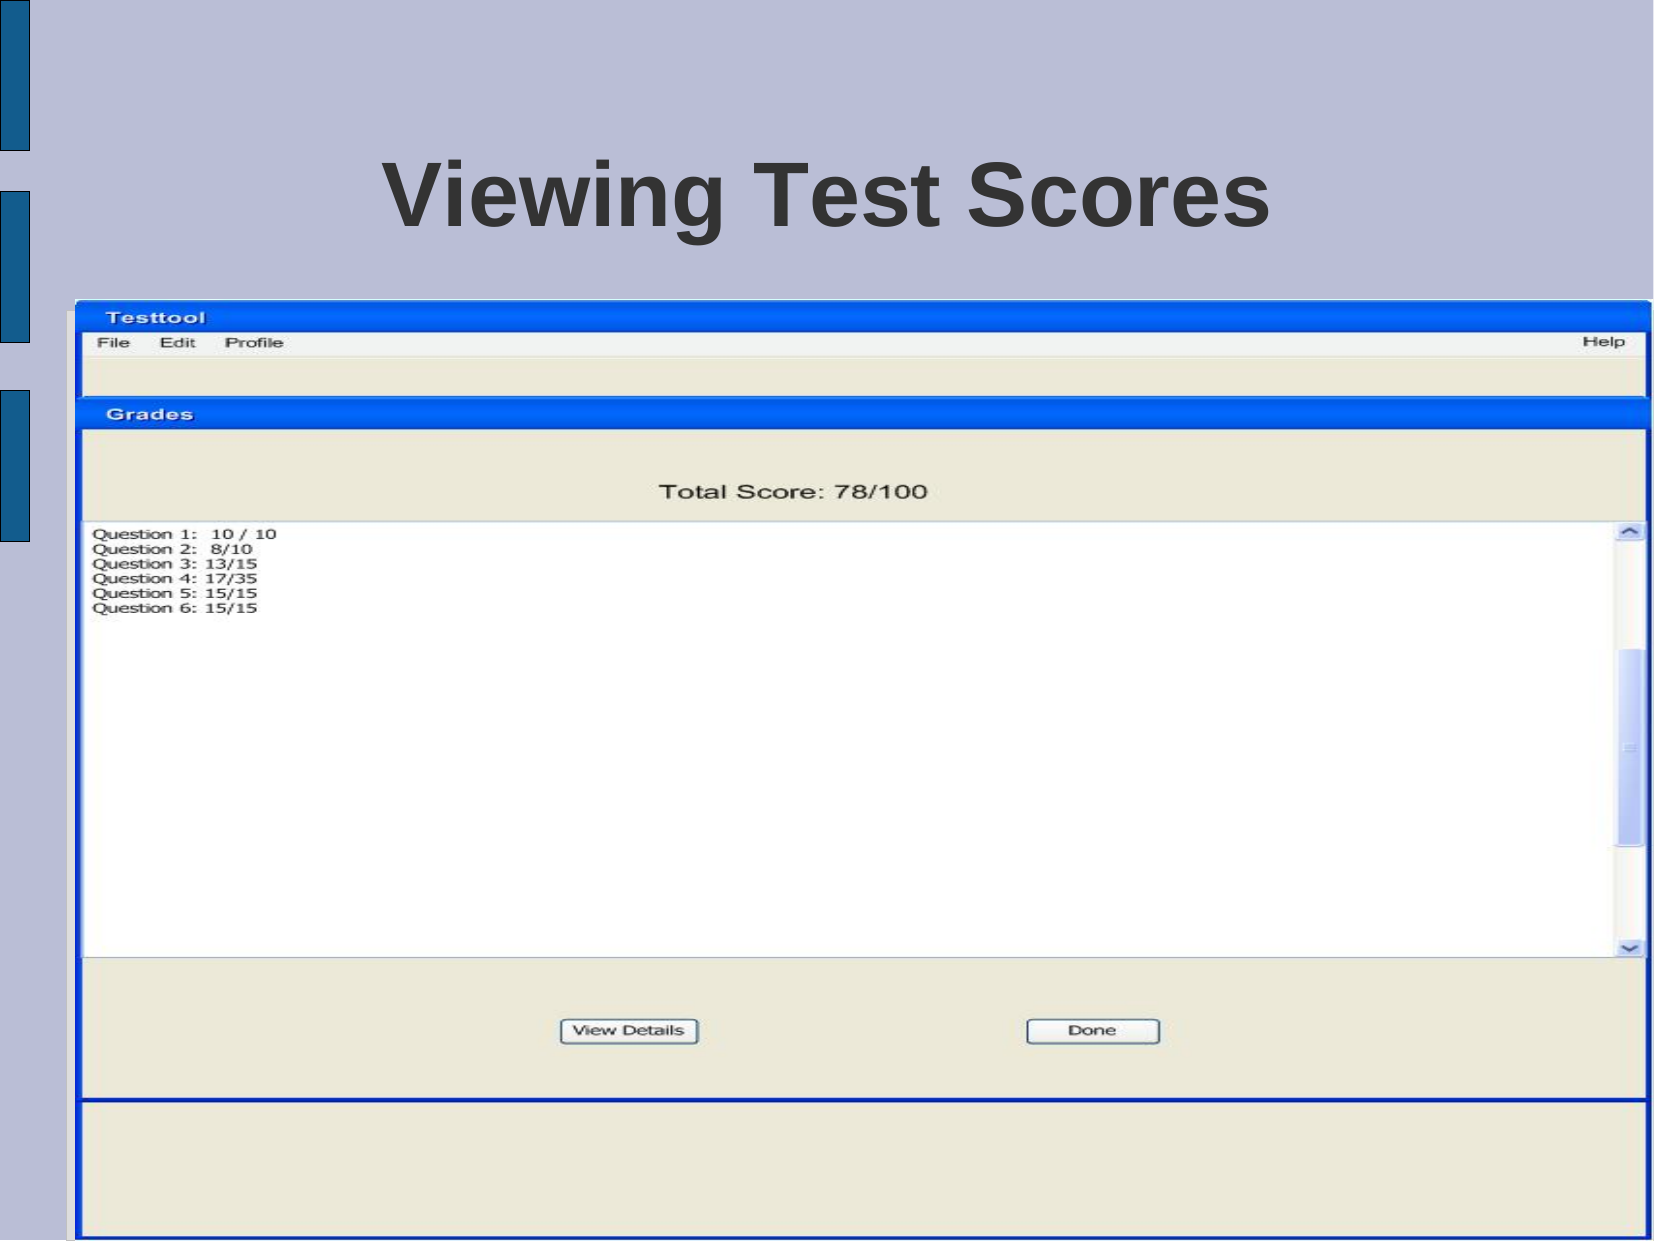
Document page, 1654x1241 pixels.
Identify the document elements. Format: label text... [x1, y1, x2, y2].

picture [75, 299, 1654, 1241]
title Viewing Test Scores [121, 91, 1534, 299]
